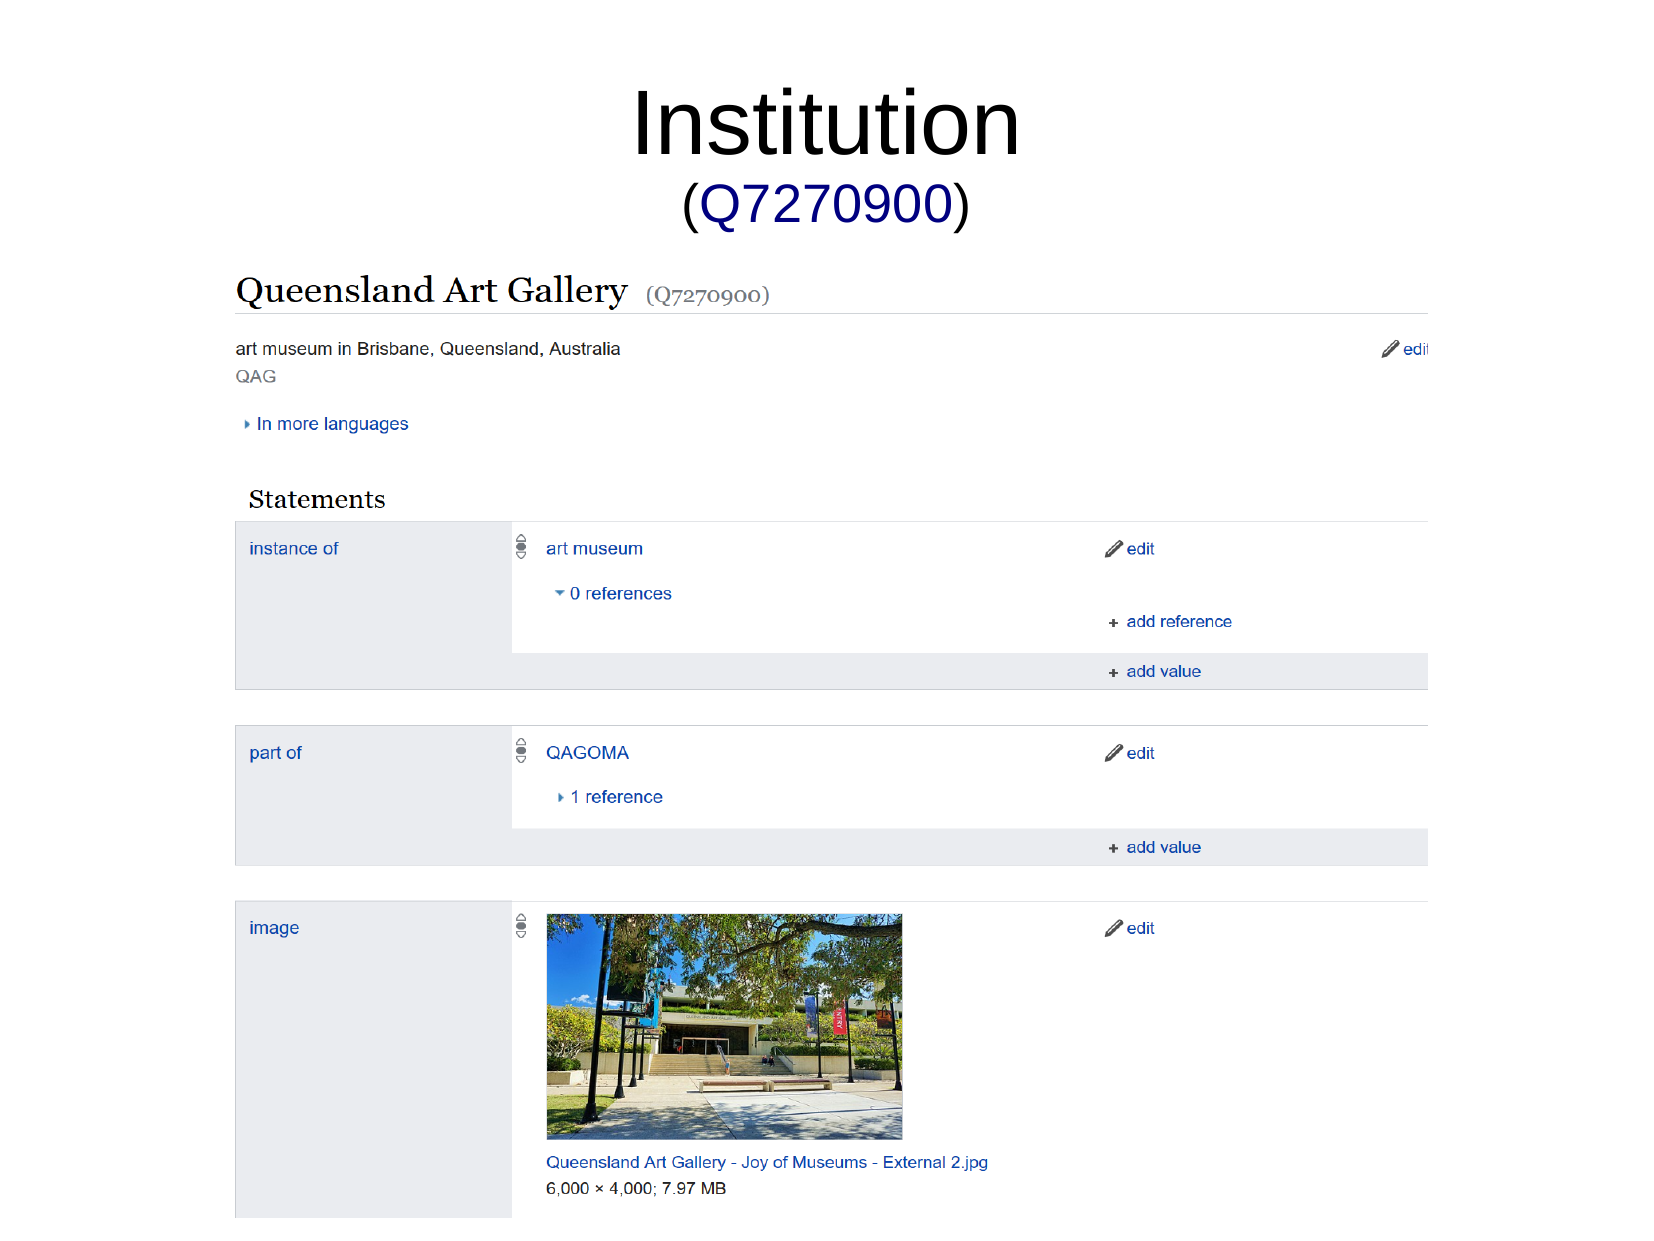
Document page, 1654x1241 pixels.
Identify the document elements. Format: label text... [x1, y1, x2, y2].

picture [216, 256, 1428, 1218]
title Institution (Q7270900) [82, 49, 1571, 257]
